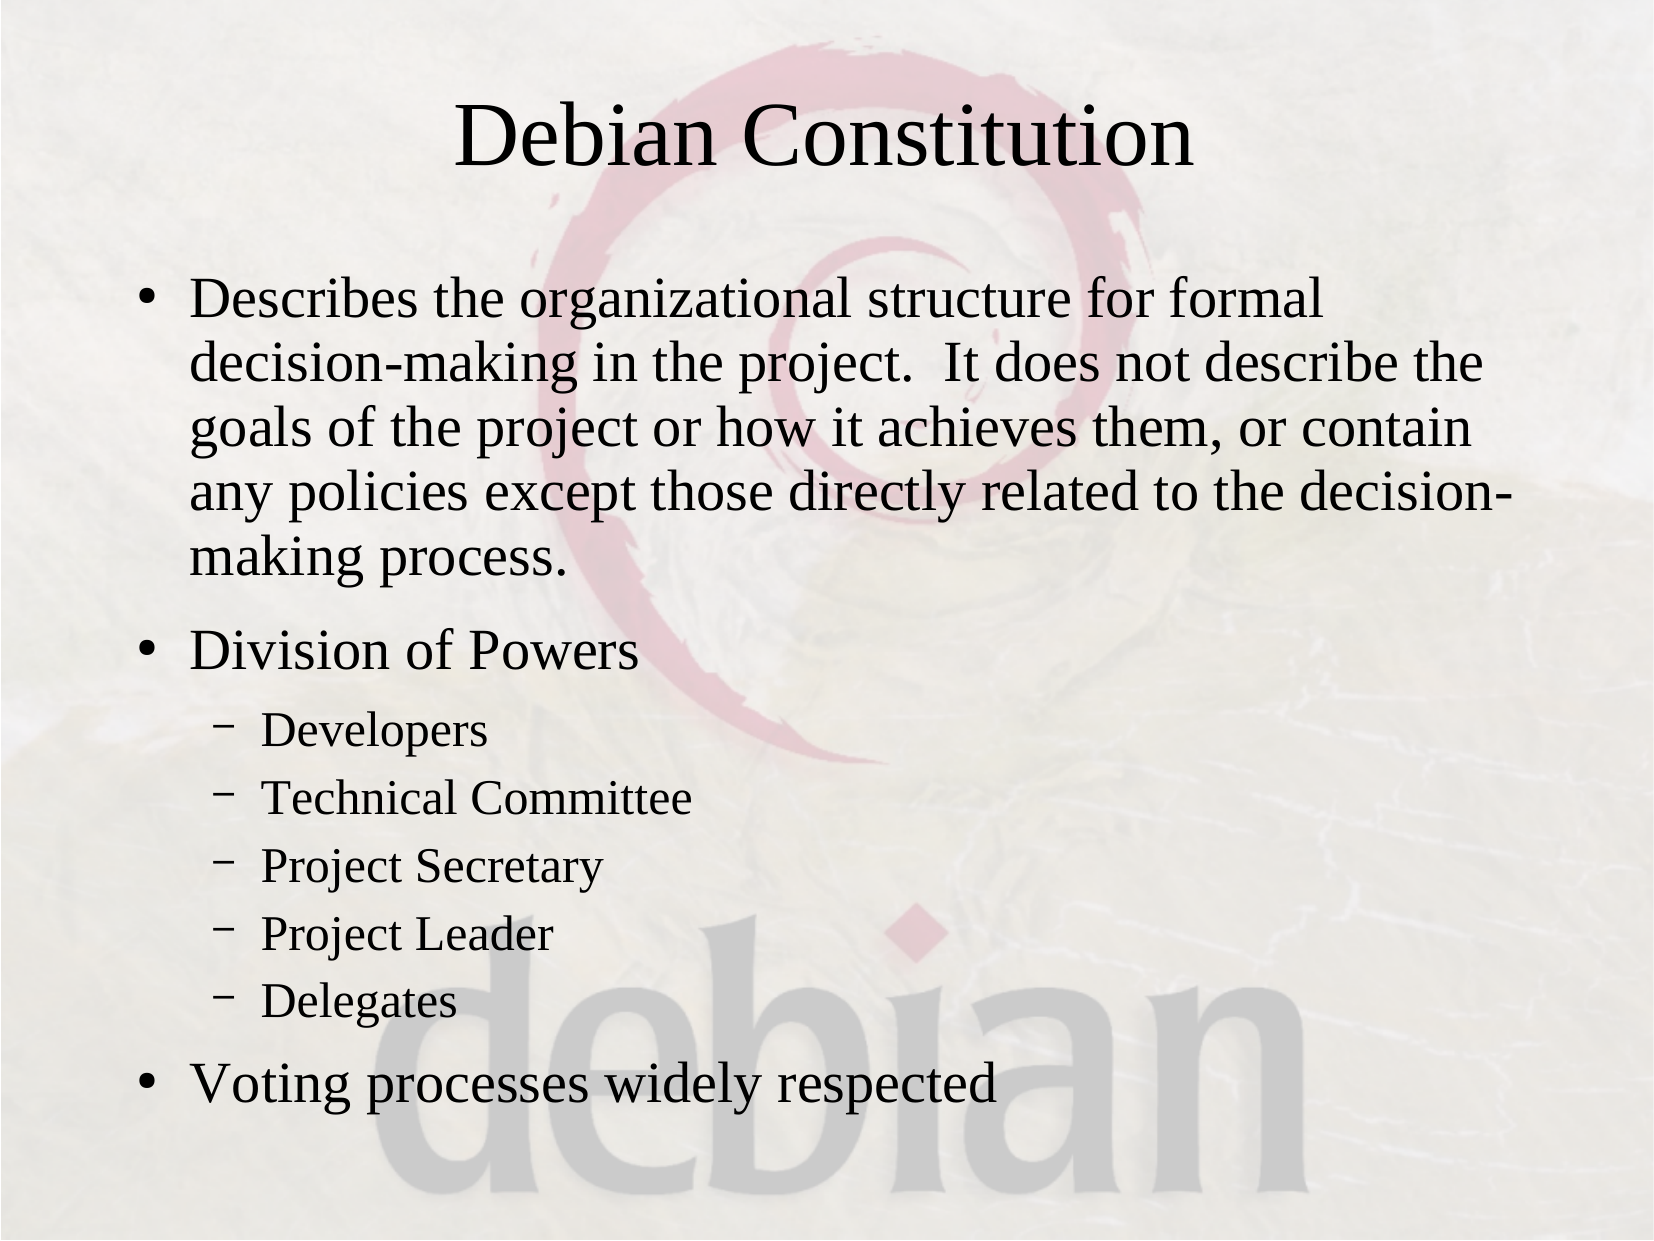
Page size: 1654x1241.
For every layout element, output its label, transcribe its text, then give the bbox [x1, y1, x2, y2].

picture [1, 0, 1654, 1240]
title Debian Constitution [118, 30, 1531, 238]
list Describes the organizational structure for formal decision-making in the project. It does not describe the goals of the project or how it achieves them, or contain any policies except those directly related to the decision-making process. Division of Powers Developers Technical Committee Project Secretary Project Leader Delegates Voting processes widely respected [118, 264, 1531, 1115]
